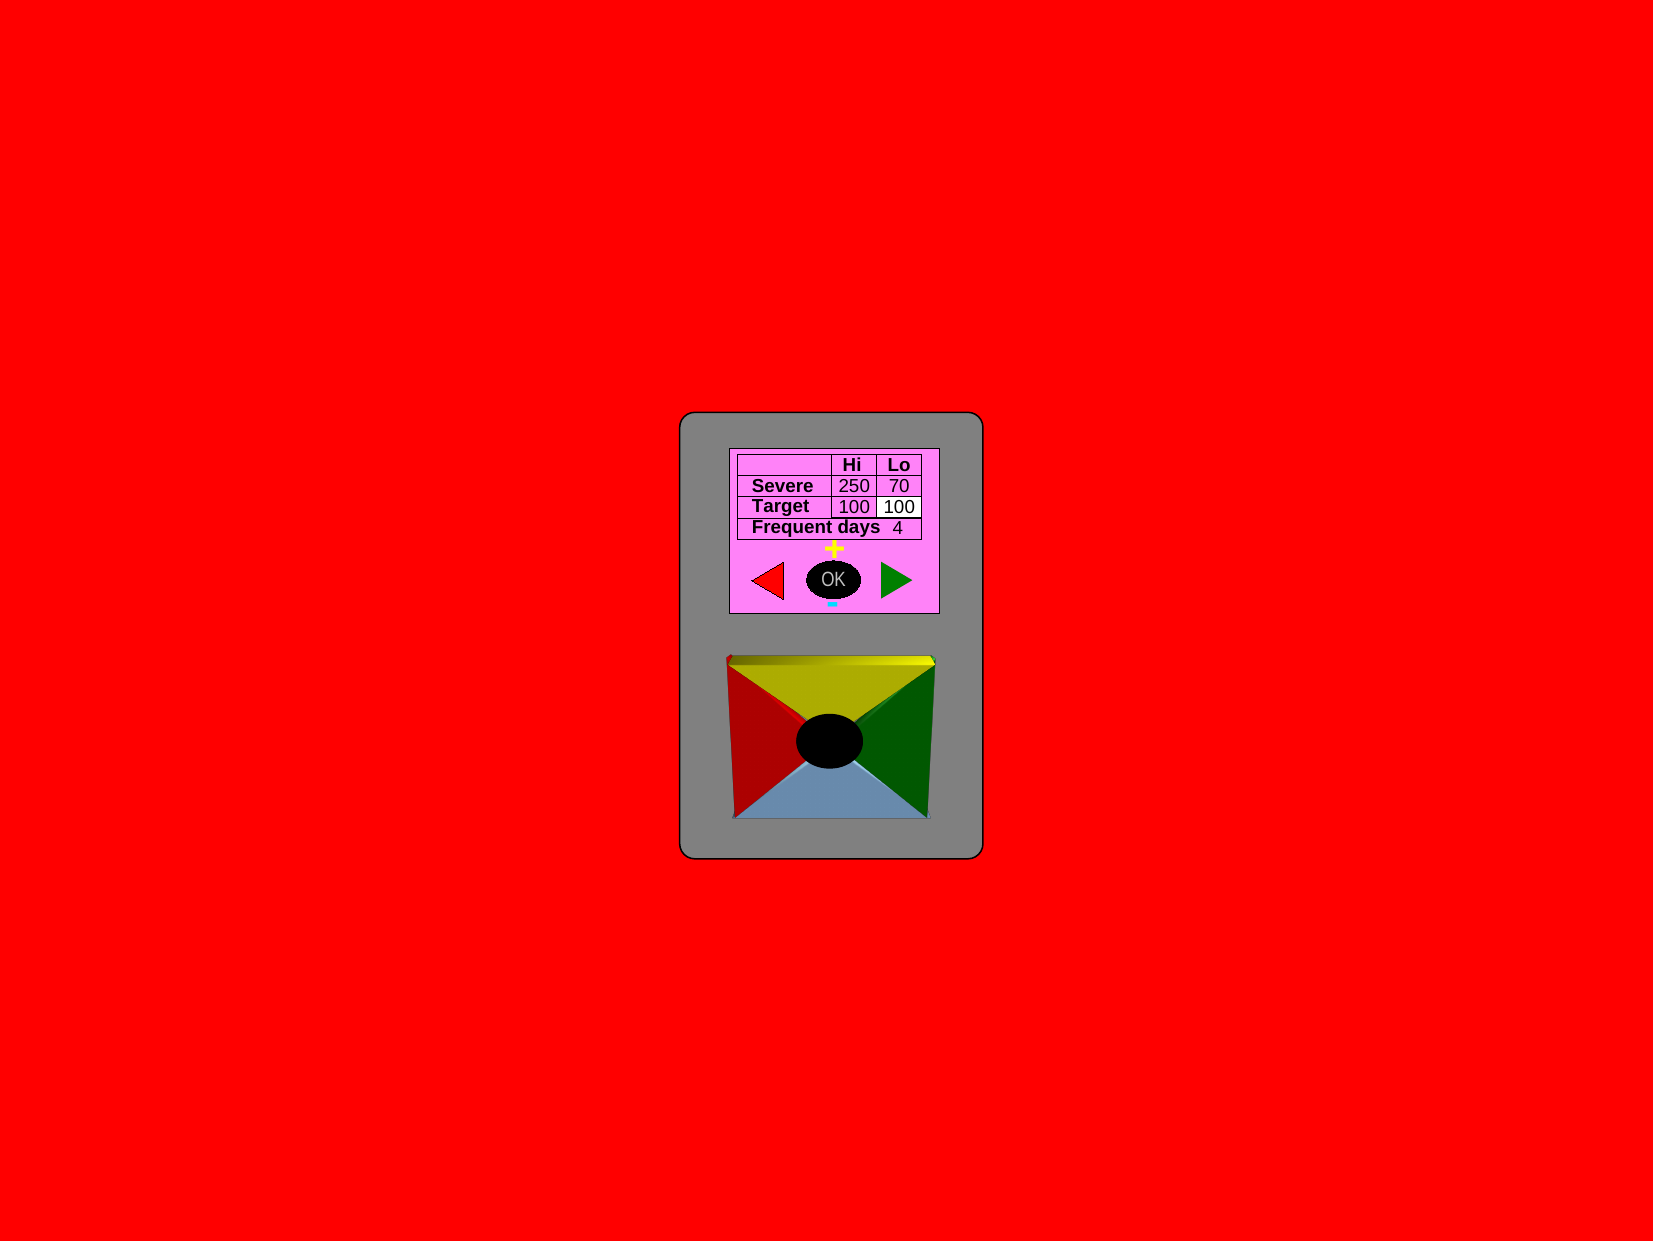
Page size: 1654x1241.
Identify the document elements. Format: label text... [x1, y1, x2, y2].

text_box Hi Lo Severe Target Frequent days [737, 447, 926, 546]
text_box Hi Lo Severe Target Frequent days [738, 519, 874, 539]
text_box OK [806, 560, 861, 593]
text_box 250 [831, 475, 876, 496]
text_box - [811, 573, 854, 631]
text_box 70 [876, 475, 922, 496]
text_box + [808, 546, 861, 575]
text_box 100 [876, 496, 922, 517]
text_box 100 [831, 496, 876, 518]
text_box 4 [874, 517, 922, 540]
text_box [679, 412, 983, 859]
